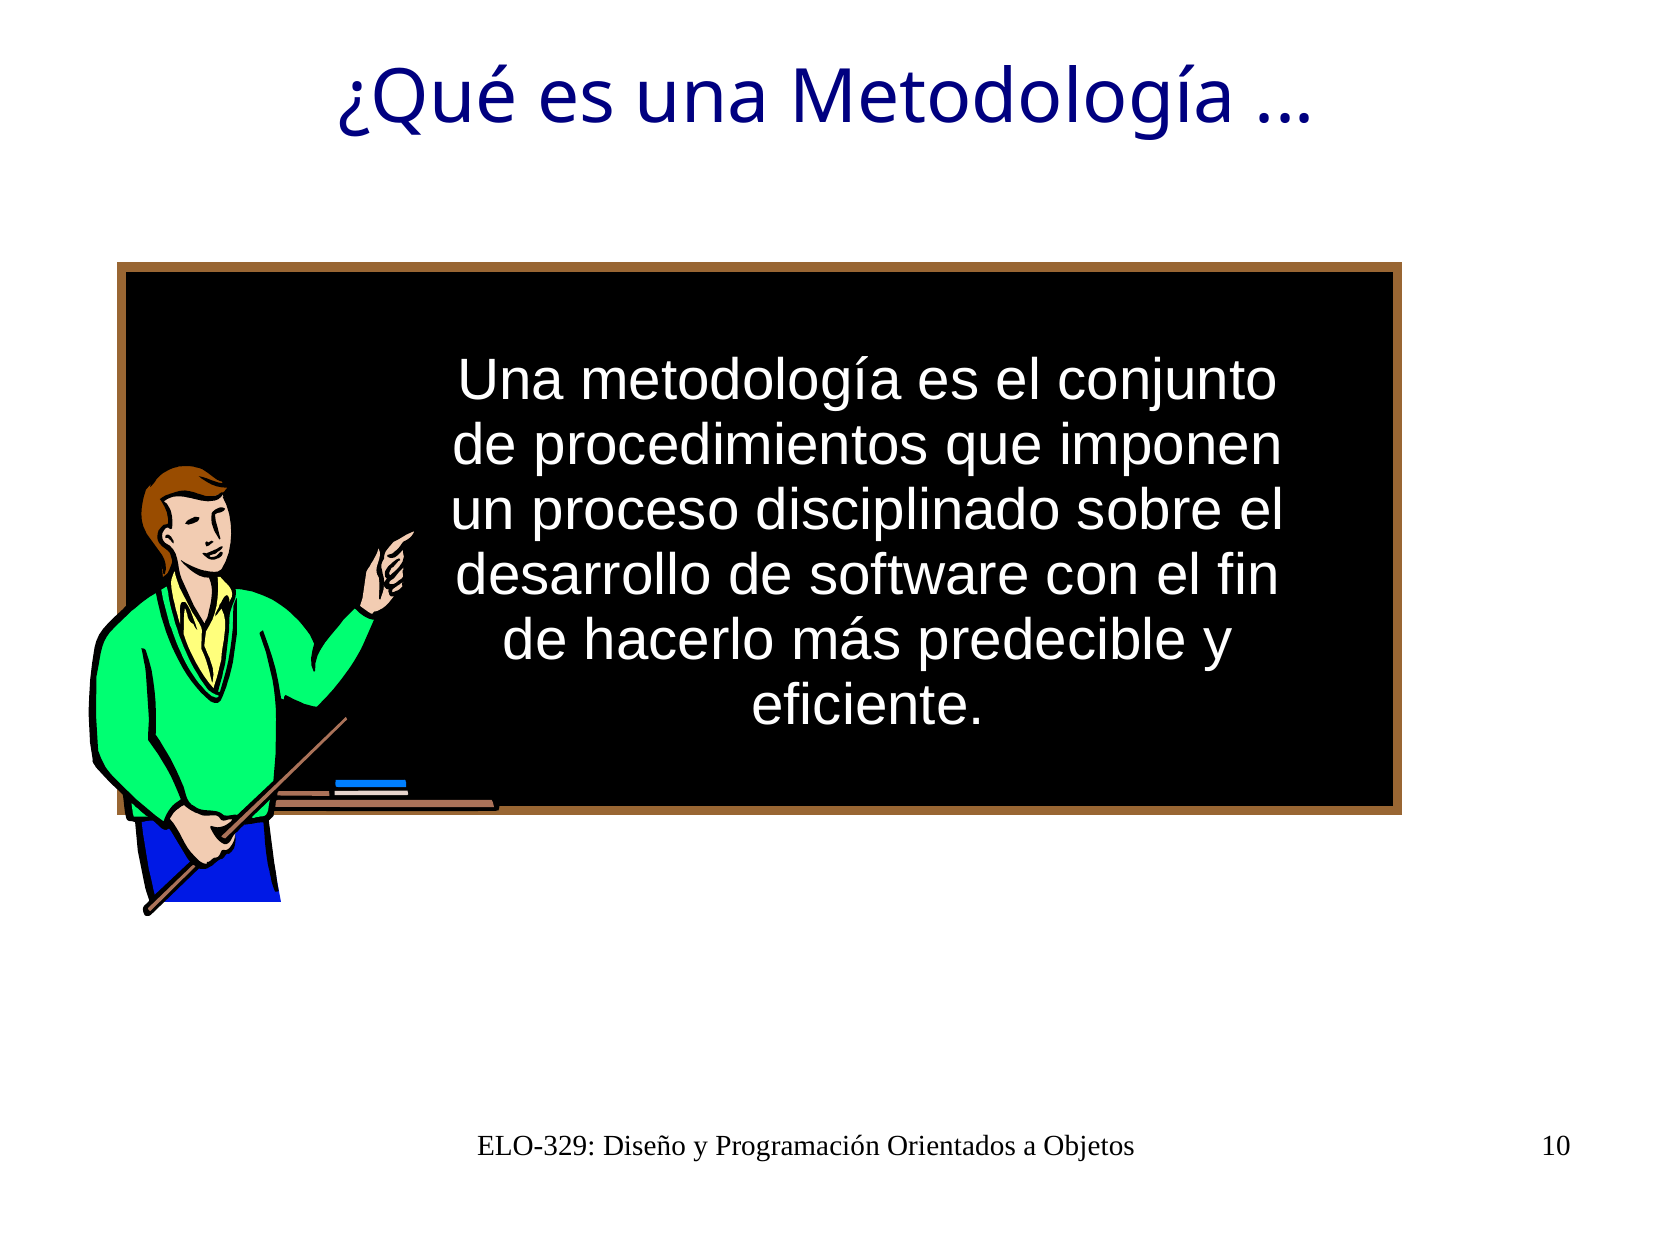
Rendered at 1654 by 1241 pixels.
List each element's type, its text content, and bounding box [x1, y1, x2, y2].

text_box [88, 267, 1398, 917]
title ¿Qué es una Metodología ... [82, 43, 1571, 145]
text_box Una metodología es el conjunto de procedimientos que imponen un proceso disciplinado sobre el desarrollo de software con el fin de hacerlo más predecible y eficiente. [407, 338, 1329, 745]
